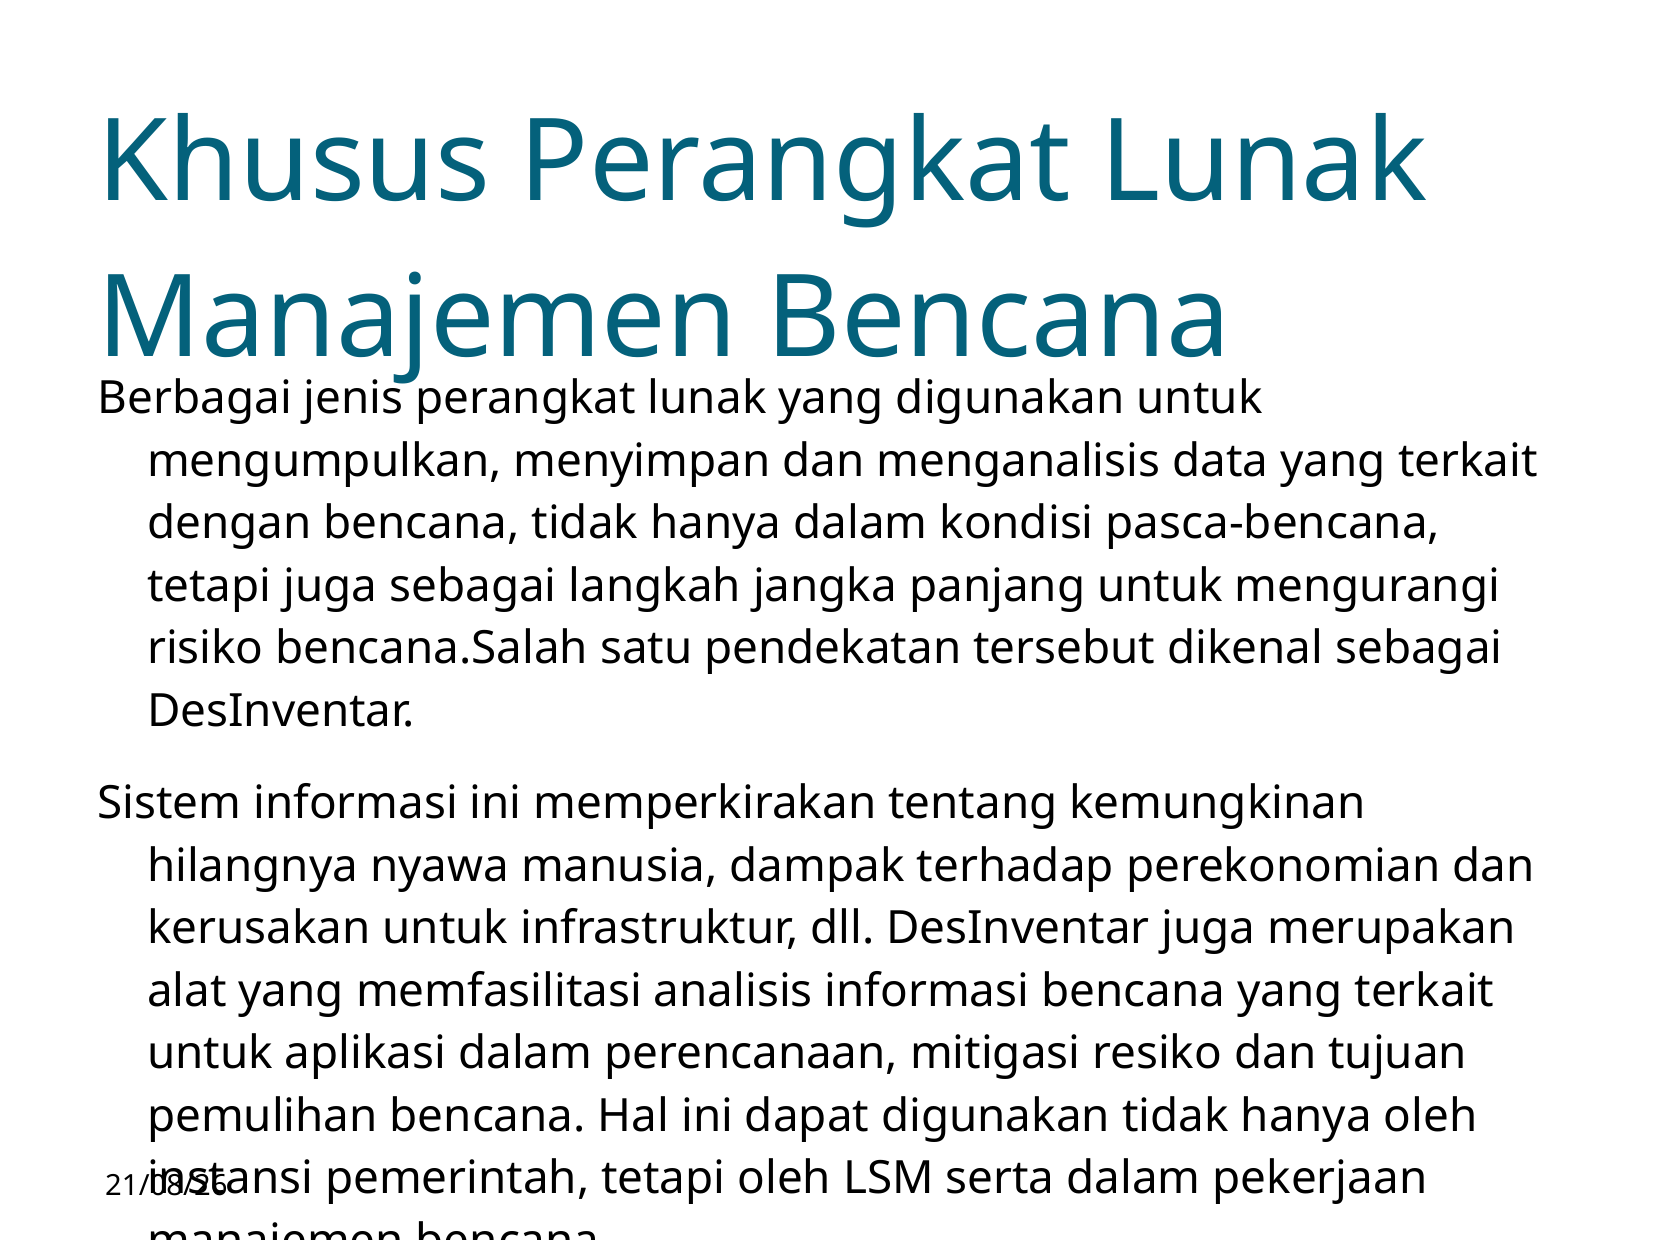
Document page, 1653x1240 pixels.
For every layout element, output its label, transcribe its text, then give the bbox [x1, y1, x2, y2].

list Berbagai jenis perangkat lunak yang digunakan untuk mengumpulkan, menyimpan dan menganalisis data yang terkait dengan bencana, tidak hanya dalam kondisi pasca-bencana, tetapi juga sebagai langkah jangka panjang untuk mengurangi risiko bencana.Salah satu pendekatan tersebut dikenal sebagai DesInventar. Sistem informasi ini memperkirakan tentang kemungkinan hilangnya nyawa manusia, dampak terhadap perekonomian dan kerusakan untuk infrastruktur, dll. DesInventar juga merupakan alat yang memfasilitasi analisis informasi bencana yang terkait untuk aplikasi dalam perencanaan, mitigasi resiko dan tujuan pemulihan bencana. Hal ini dapat digunakan tidak hanya oleh instansi pemerintah, tetapi oleh LSM serta dalam pekerjaan manajemen bencana [82, 349, 1570, 1191]
title Khusus Perangkat Lunak Manajemen Bencana [82, 86, 1570, 349]
